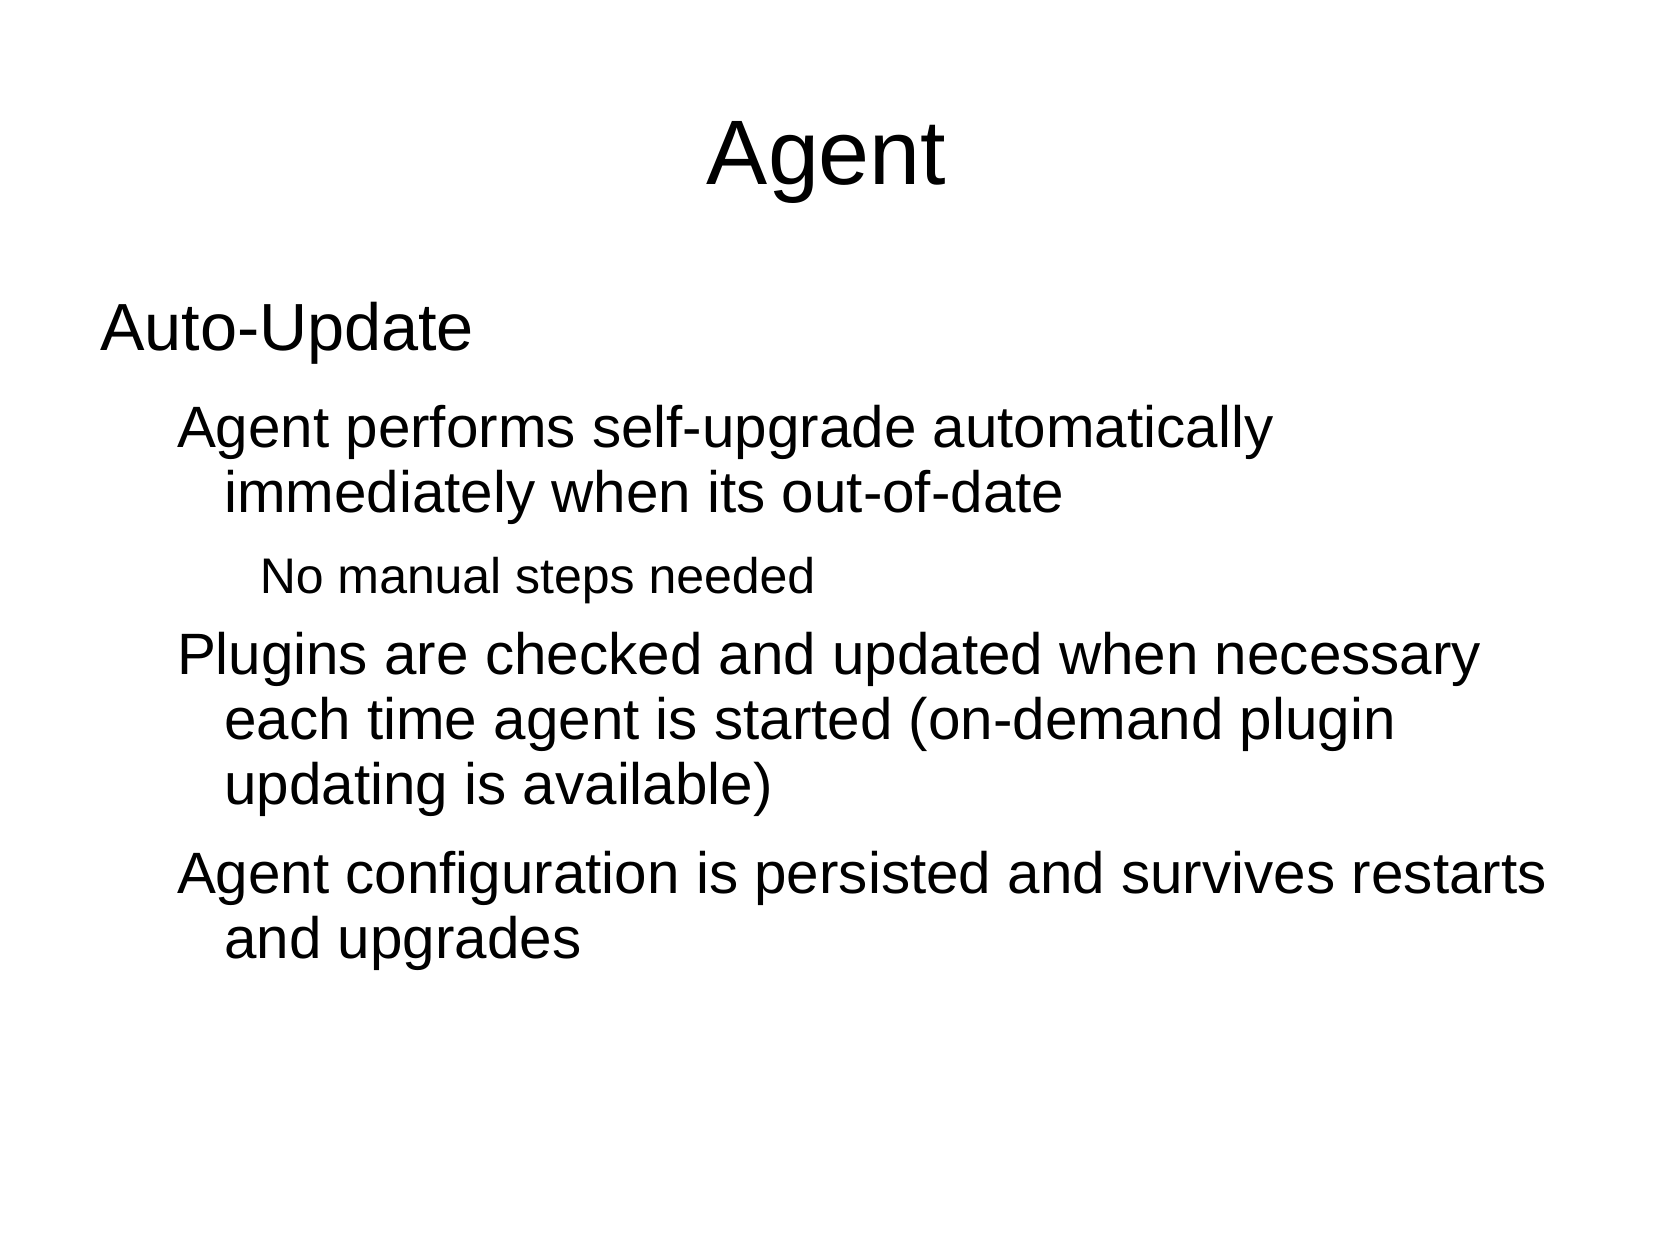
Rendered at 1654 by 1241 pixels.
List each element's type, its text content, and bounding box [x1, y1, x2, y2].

list Auto-Update Agent performs self-upgrade automatically immediately when its out-of-date No manual steps needed Plugins are checked and updated when necessary each time agent is started (on-demand plugin updating is available) Agent configuration is persisted and survives restarts and upgrades [82, 290, 1571, 1094]
title Agent [82, 56, 1571, 250]
